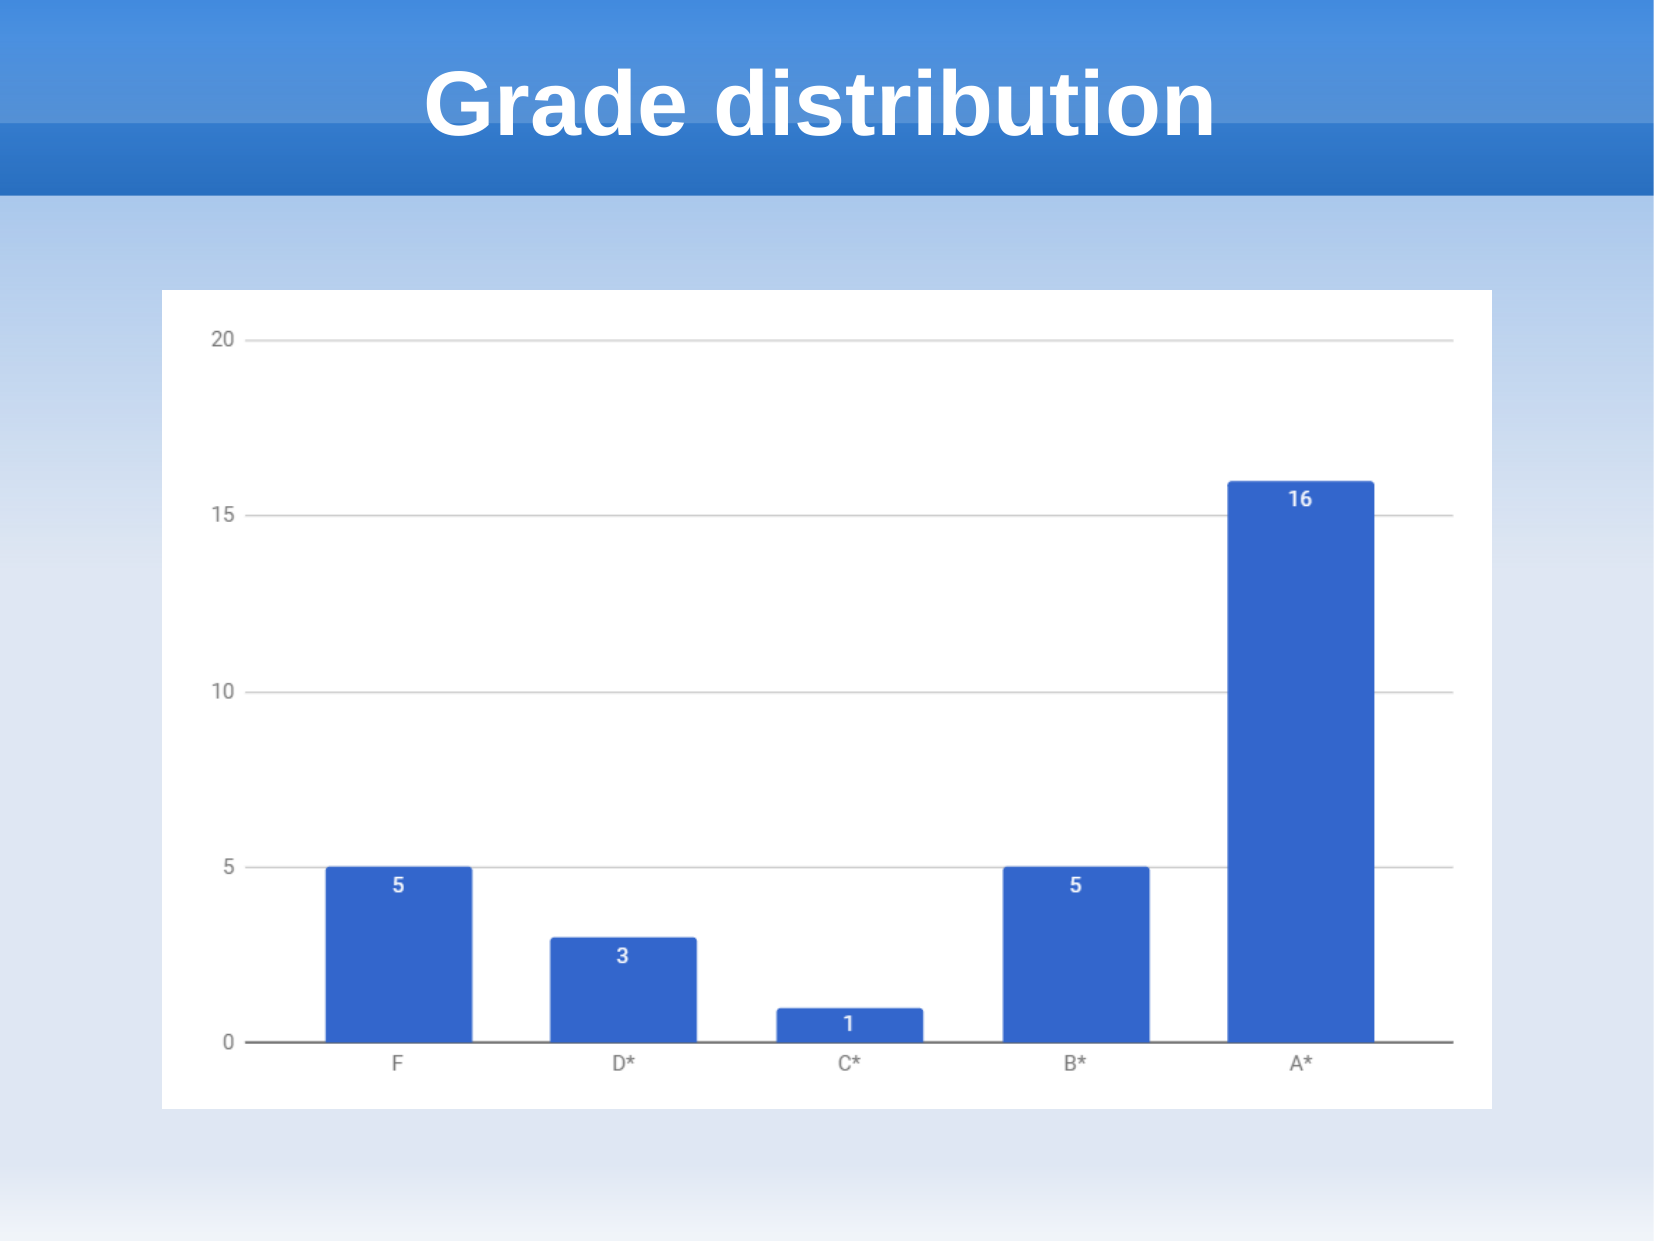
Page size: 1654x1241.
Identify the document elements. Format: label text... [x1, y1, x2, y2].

picture [0, 0, 1654, 1241]
title Grade distribution [76, 0, 1565, 208]
